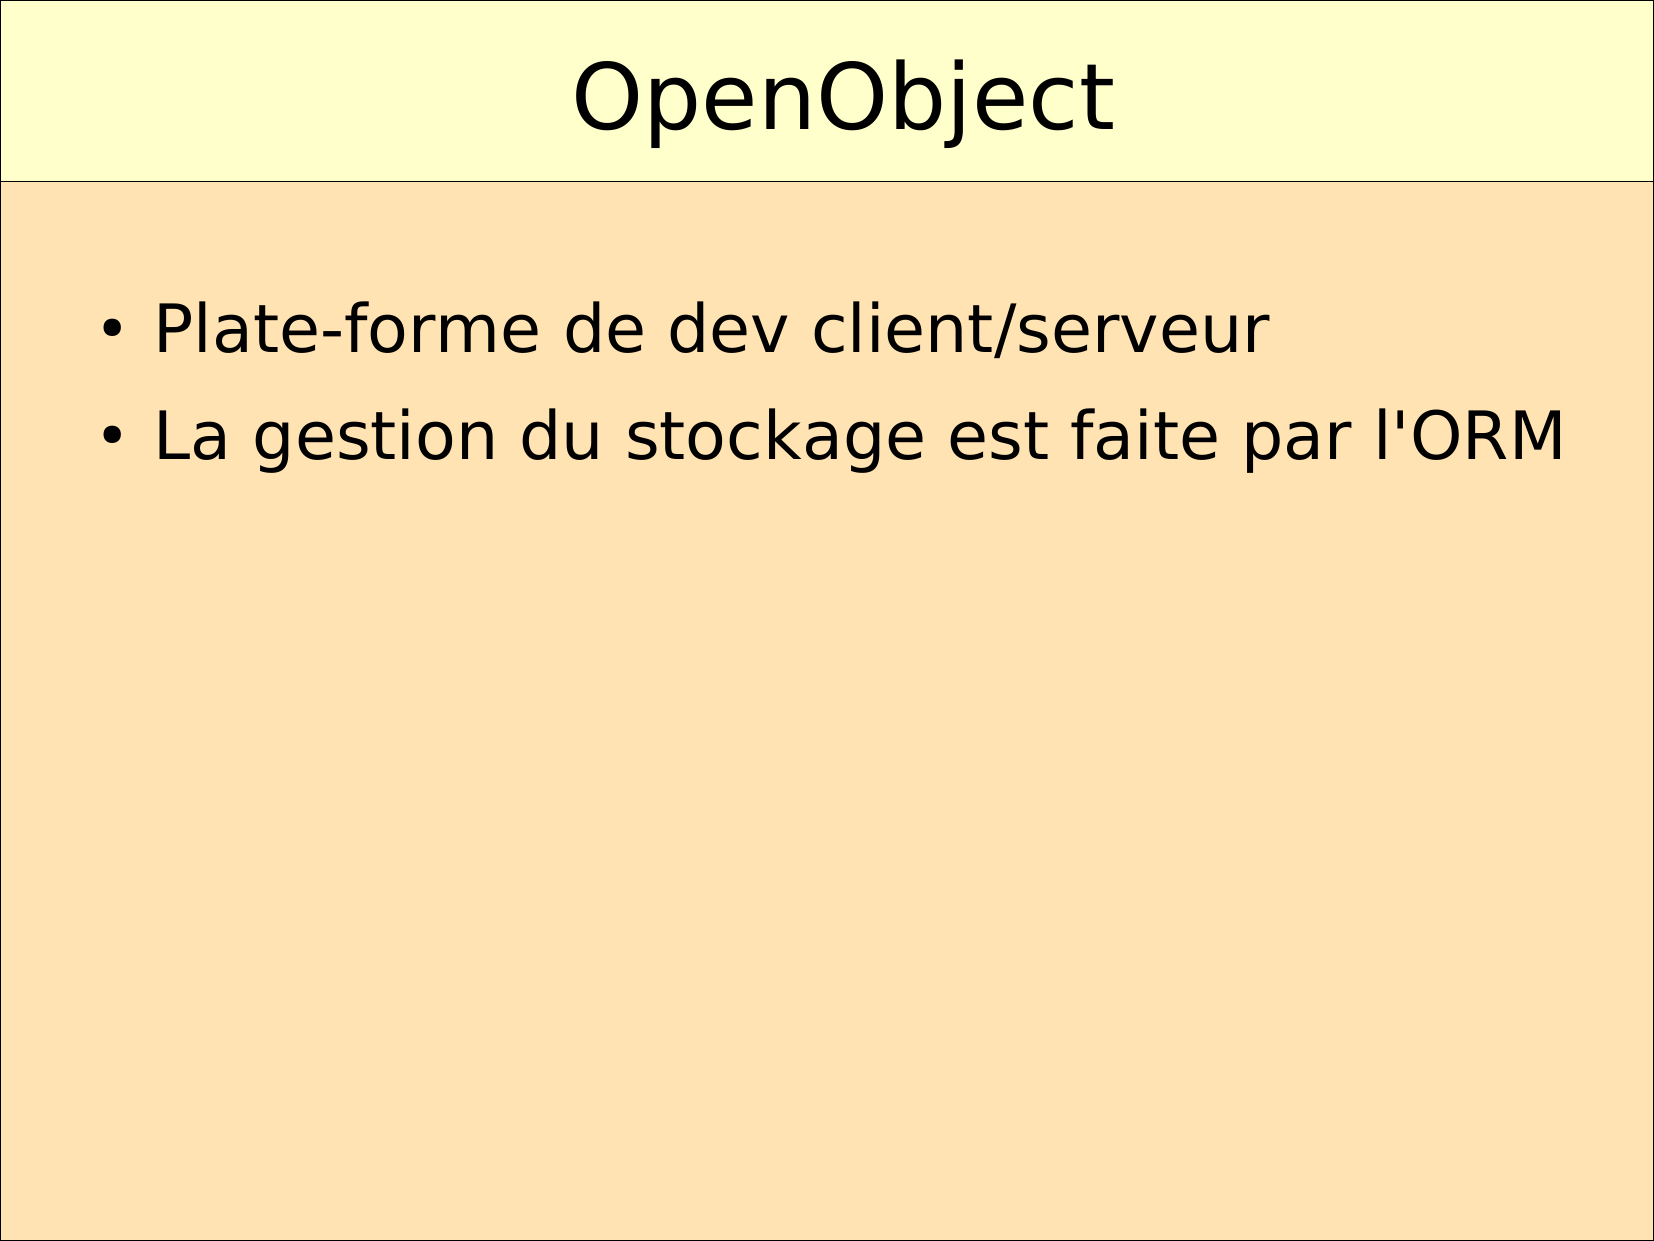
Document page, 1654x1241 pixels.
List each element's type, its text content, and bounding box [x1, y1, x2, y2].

title OpenObject [135, 44, 1552, 151]
list Plate-forme de dev client/serveur La gestion du stockage est faite par l'ORM [82, 290, 1571, 1094]
